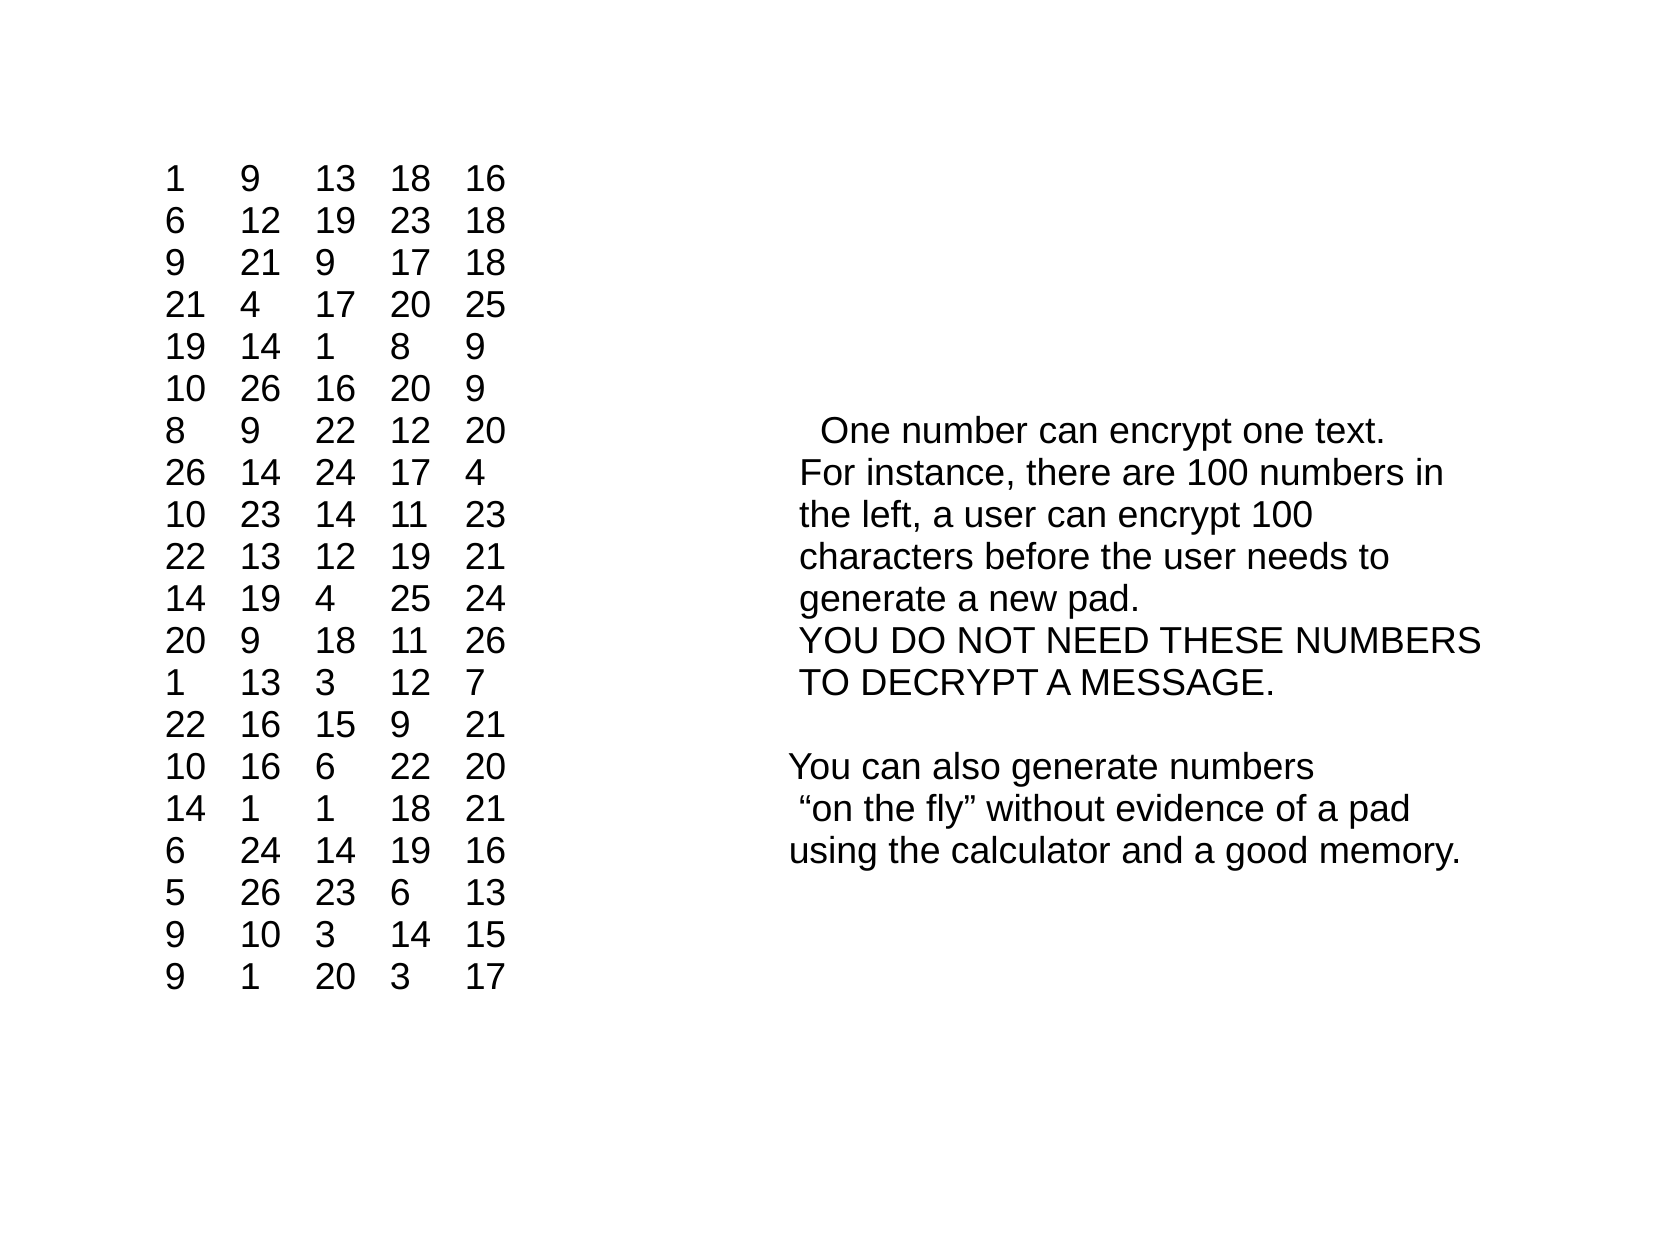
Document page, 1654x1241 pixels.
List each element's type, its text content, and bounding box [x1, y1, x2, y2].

text_box 1 9 13 18 16 6 12 19 23 18 9 21 9 17 18 21 4 17 20 25 19 14 1 8 9 10 26 16 20 9 8 9 22 12 20 One number can encrypt one text. 26 14 24 17 4 For instance, there are 100 numbers in 10 23 14 11 23 the left, a user can encrypt 100 22 13 12 19 21 characters before the user needs to 14 19 4 25 24 generate a new pad. 20 9 18 11 26 YOU DO NOT NEED THESE NUMBERS 1 13 3 12 7 TO DECRYPT A MESSAGE. 22 16 15 9 21 10 16 6 22 20 You can also generate numbers 14 1 1 18 21 “on the fly” without evidence of a pad 6 24 14 19 16 using the calculator and a good memory. 5 26 23 6 13 9 10 3 14 15 9 1 20 3 17 [150, 150, 1501, 1005]
